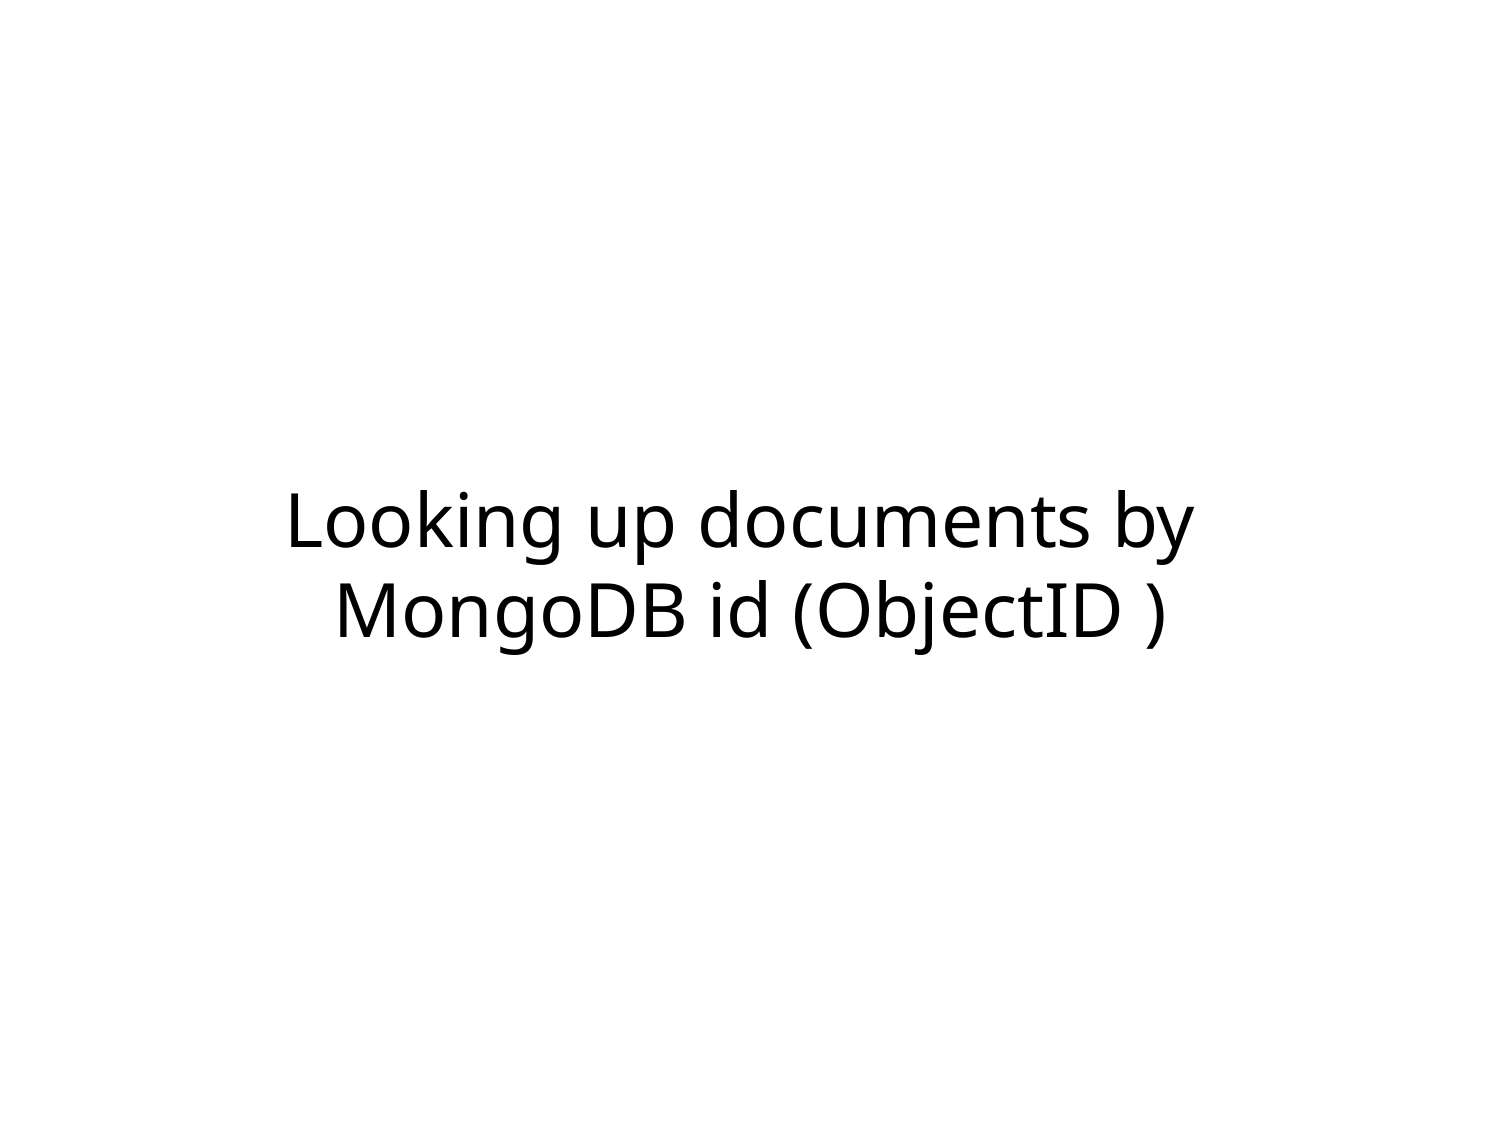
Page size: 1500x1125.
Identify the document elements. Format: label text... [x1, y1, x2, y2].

title Looking up documents by MongoDB id (ObjectID ) [51, 470, 1449, 655]
